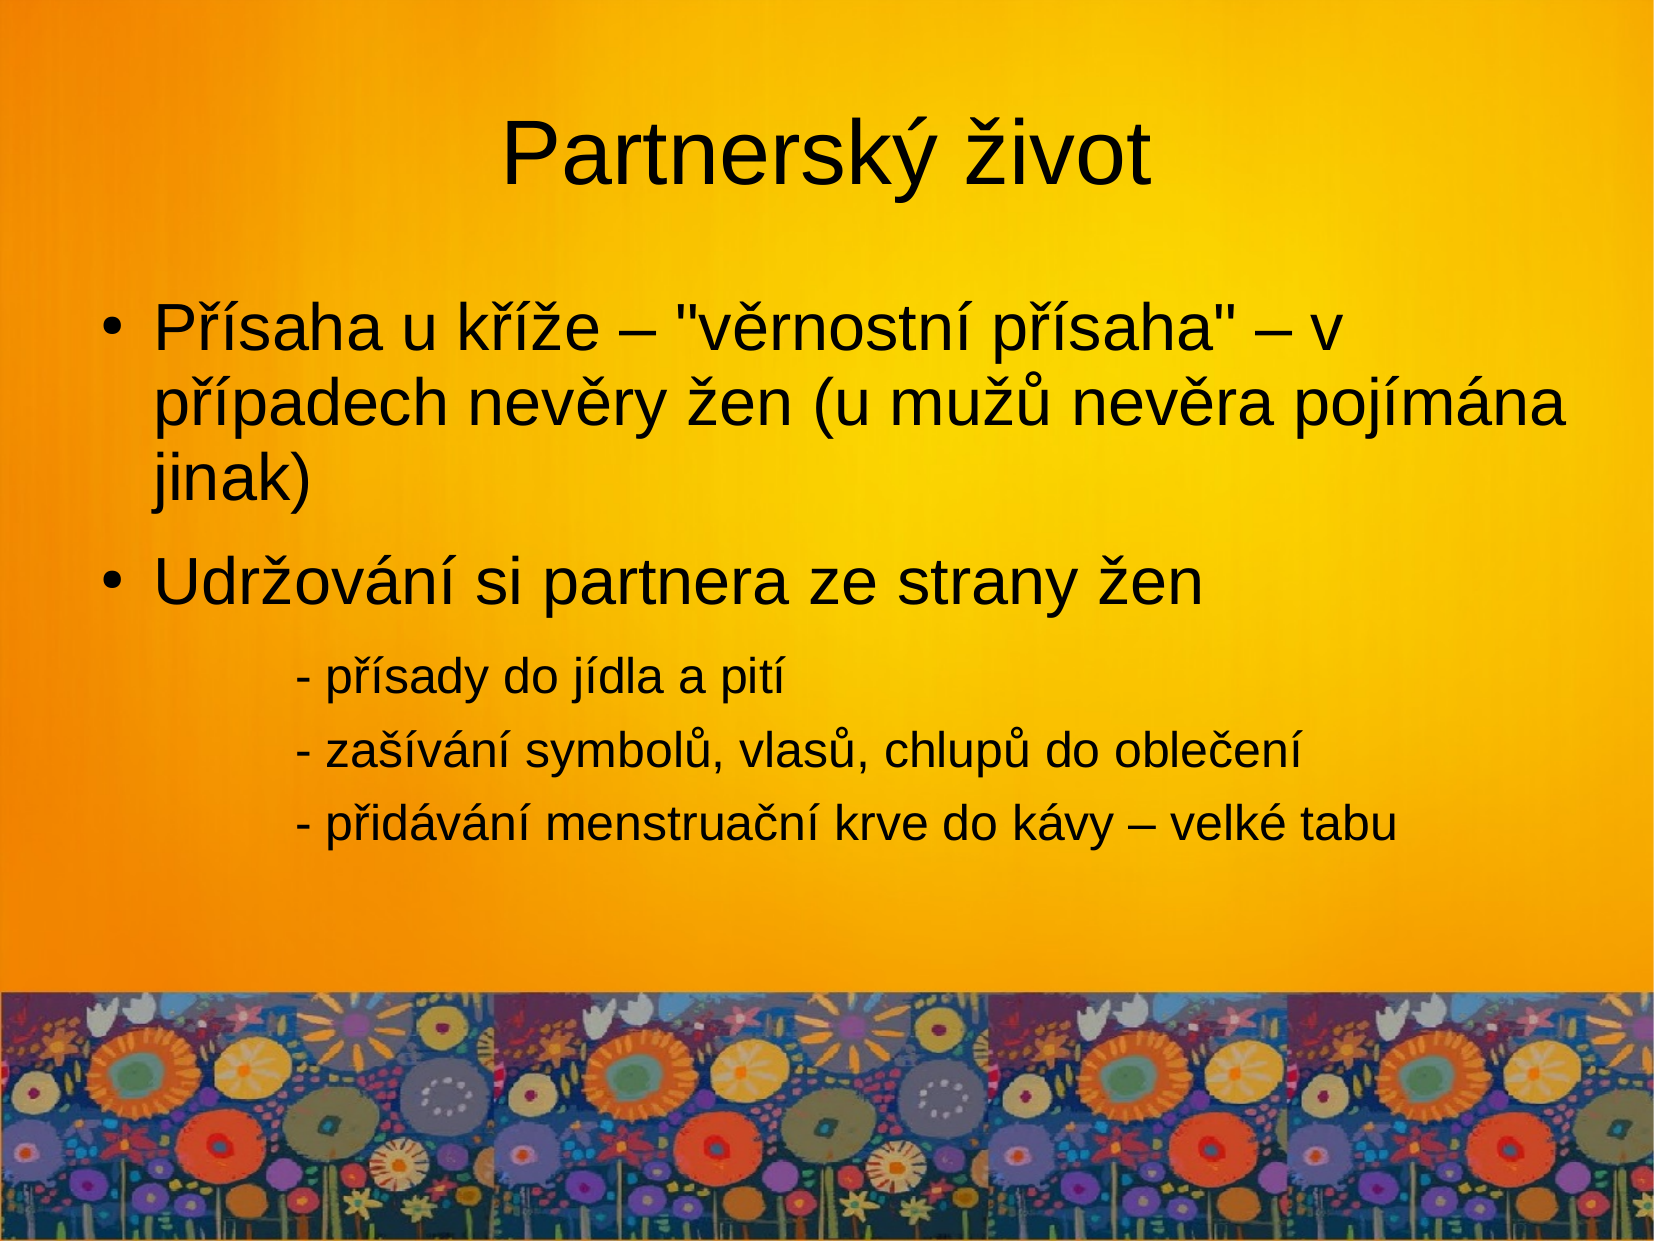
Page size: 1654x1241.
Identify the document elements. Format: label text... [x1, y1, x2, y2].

picture [0, 0, 1654, 1241]
list Přísaha u kříže – "věrnostní přísaha" – v případech nevěry žen (u mužů nevěra pojímána jinak) Udržování si partnera ze strany žen - přísady do jídla a pití - zašívání symbolů, vlasů, chlupů do oblečení - přidávání menstruační krve do kávy – velké tabu [82, 290, 1571, 1109]
title Partnerský život [82, 49, 1571, 257]
